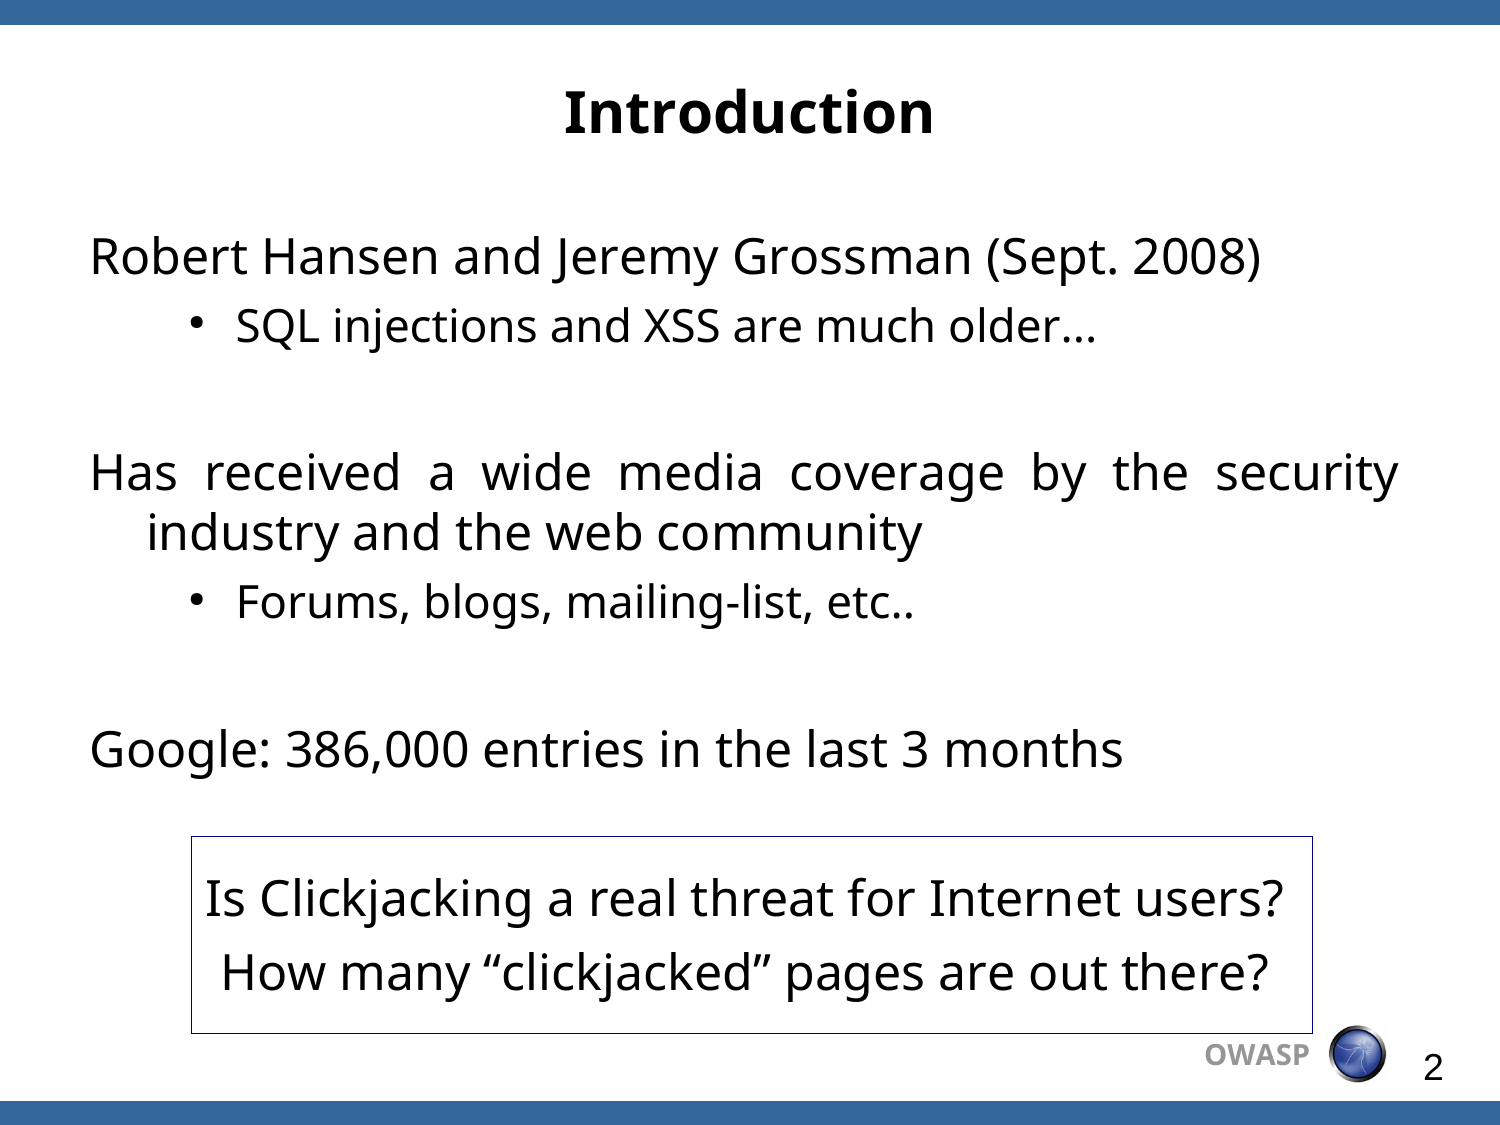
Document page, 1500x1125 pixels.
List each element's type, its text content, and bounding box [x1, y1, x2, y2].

list Robert Hansen and Jeremy Grossman (Sept. 2008) SQL injections and XSS are much older... Has received a wide media coverage by the security industry and the web community Forums, blogs, mailing-list, etc.. Google: 386,000 entries in the last 3 months Is Clickjacking a real threat for Internet users? How many “clickjacked” pages are out there? [75, 216, 1416, 1125]
title Introduction [75, 31, 1425, 188]
